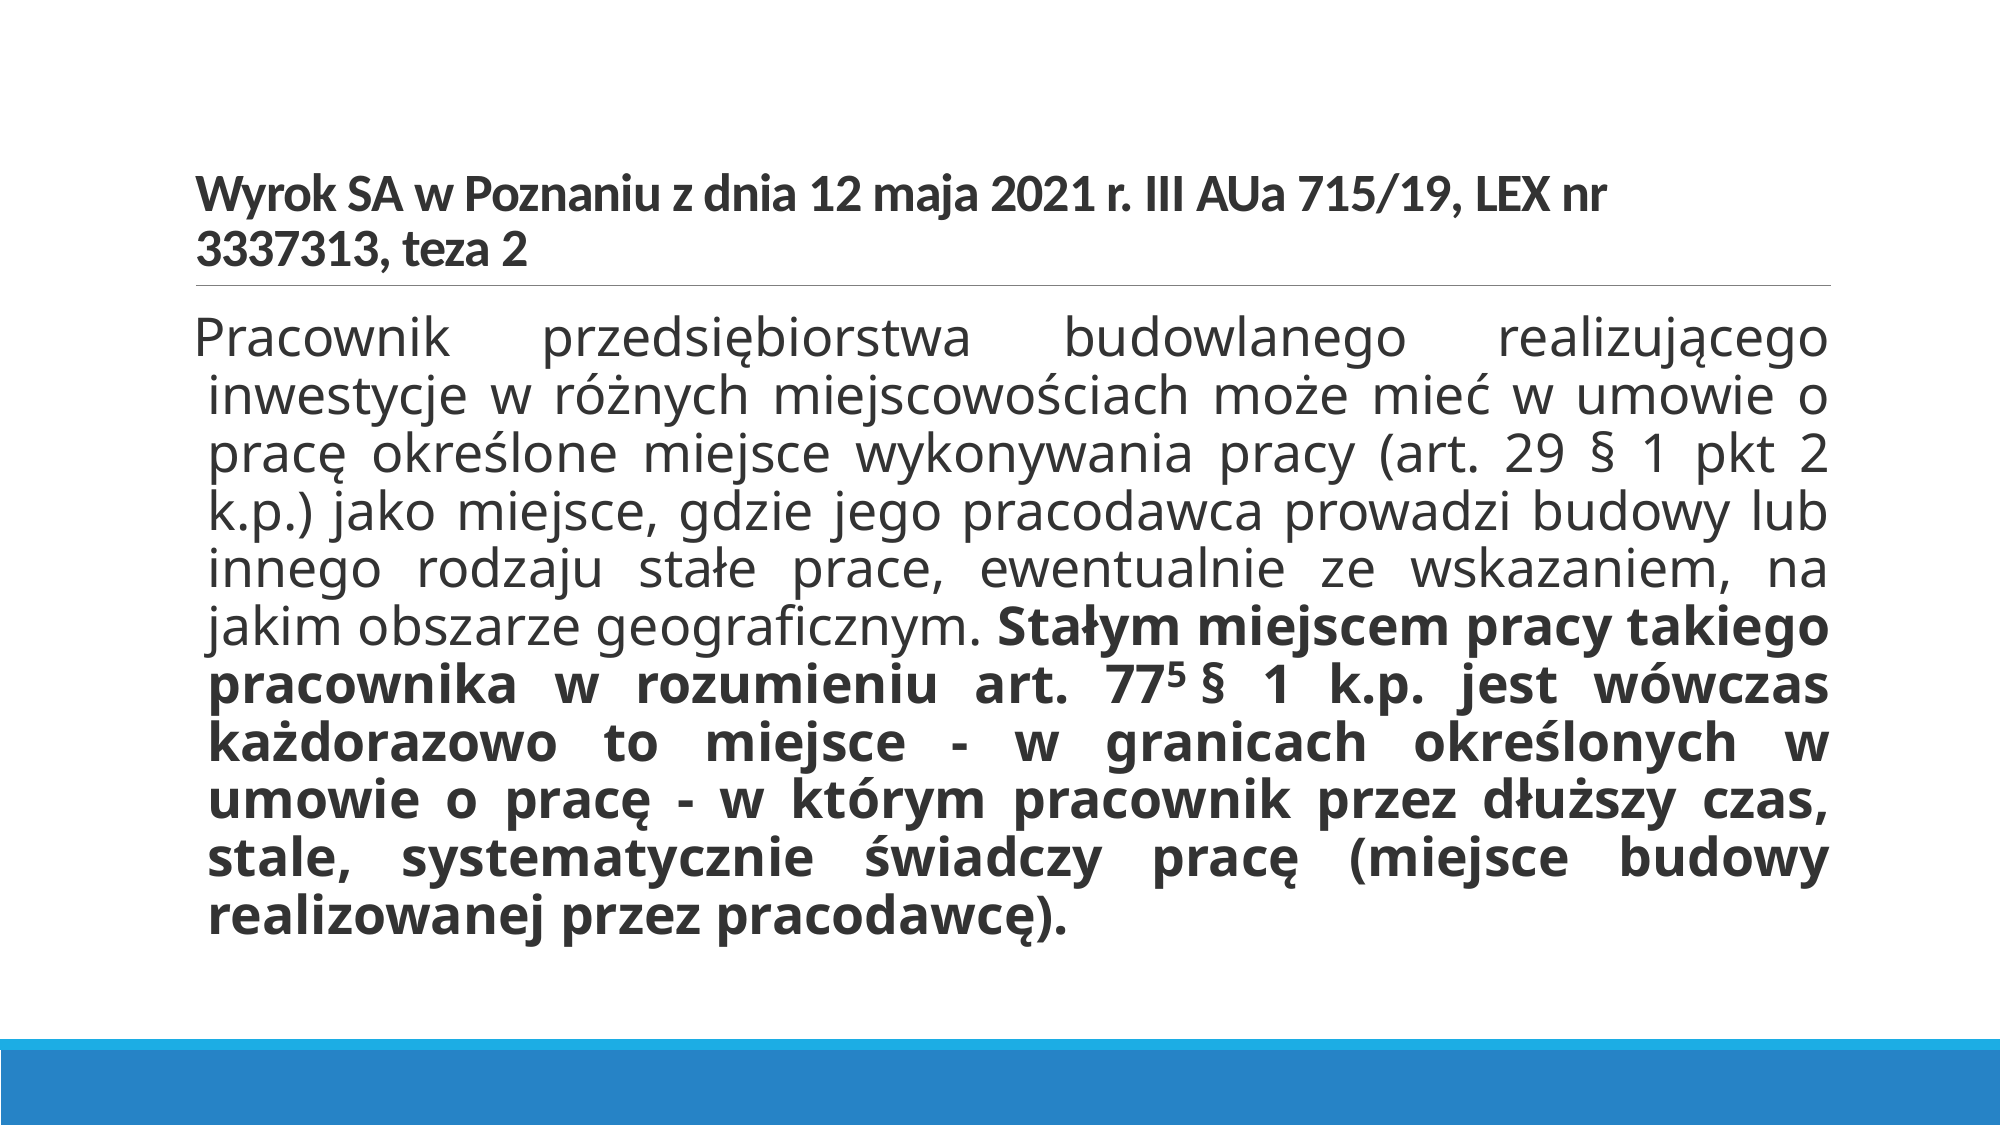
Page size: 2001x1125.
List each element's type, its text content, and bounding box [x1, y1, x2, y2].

list Pracownik przedsiębiorstwa budowlanego realizującego inwestycje w różnych miejscowościach może mieć w umowie o pracę określone miejsce wykonywania pracy (art. 29 § 1 pkt 2 k.p.) jako miejsce, gdzie jego pracodawca prowadzi budowy lub innego rodzaju stałe prace, ewentualnie ze wskazaniem, na jakim obszarze geograficznym. Stałym miejscem pracy takiego pracownika w rozumieniu art. 775 § 1 k.p. jest wówczas każdorazowo to miejsce - w granicach określonych w umowie o pracę - w którym pracownik przez dłuższy czas, stale, systematycznie świadczy pracę (miejsce budowy realizowanej przez pracodawcę). [180, 302, 1831, 963]
title Wyrok SA w Poznaniu z dnia 12 maja 2021 r. III AUa 715/19, LEX nr 3337313, teza 2 [180, 47, 1831, 286]
